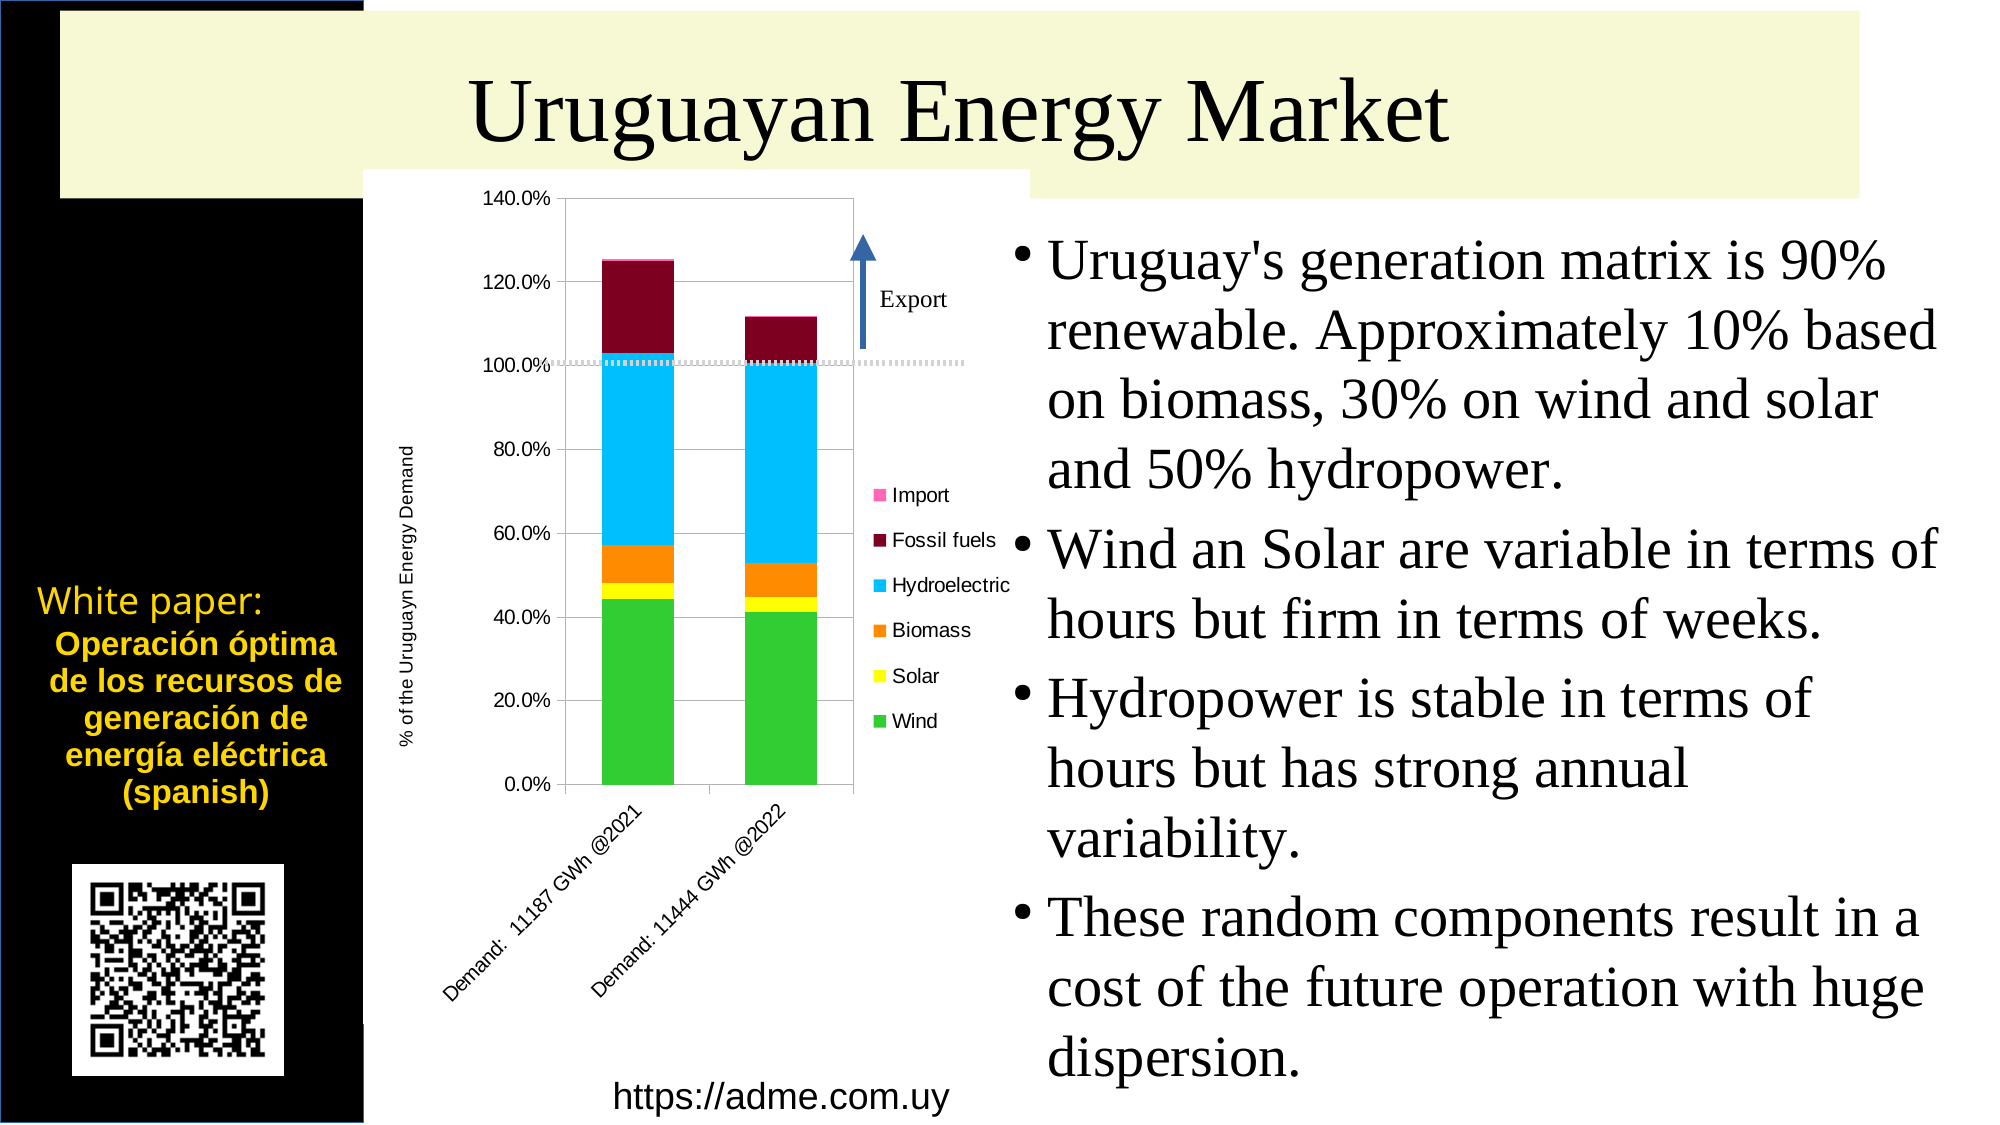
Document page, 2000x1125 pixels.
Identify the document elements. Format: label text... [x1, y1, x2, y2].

picture [72, 864, 284, 1076]
text_box Uruguay's generation matrix is 90% renewable. Approximately 10% based on biomass, 30% on wind and solar and 50% hydropower. Wind an Solar are variable in terms of hours but firm in terms of weeks. Hydropower is stable in terms of hours but has strong annual variability. These random components result in a cost of the future operation with huge dispersion. [1012, 220, 1953, 1089]
text_box [0, 0, 364, 1123]
title Uruguayan Energy Market [60, 10, 1860, 199]
text_box White paper: Operación óptima de los recursos de generación de energía eléctrica (spanish) [22, 567, 363, 831]
chart [363, 169, 1030, 1025]
text_box https://adme.com.uy [597, 1068, 992, 1125]
